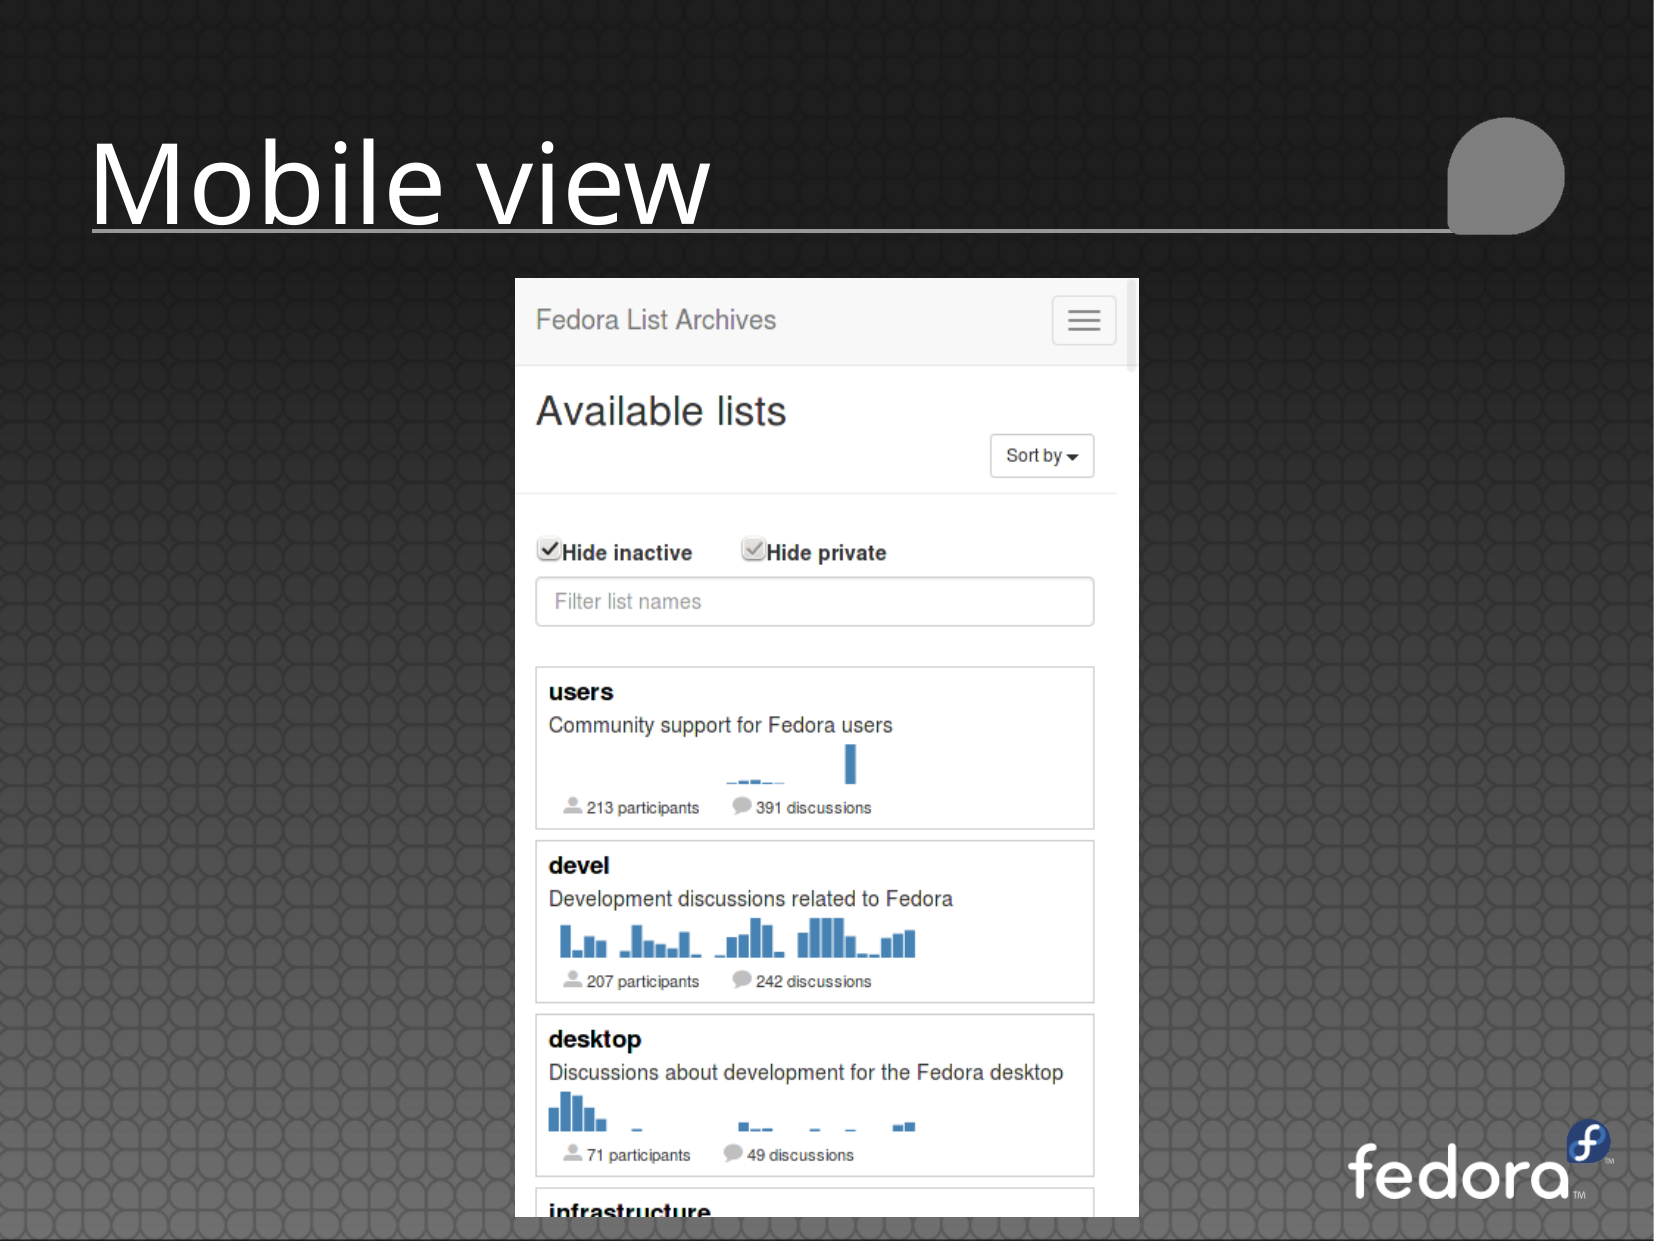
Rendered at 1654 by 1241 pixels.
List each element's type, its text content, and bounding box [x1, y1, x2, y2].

title Mobile view [86, 112, 1576, 249]
picture [0, 0, 1654, 1241]
